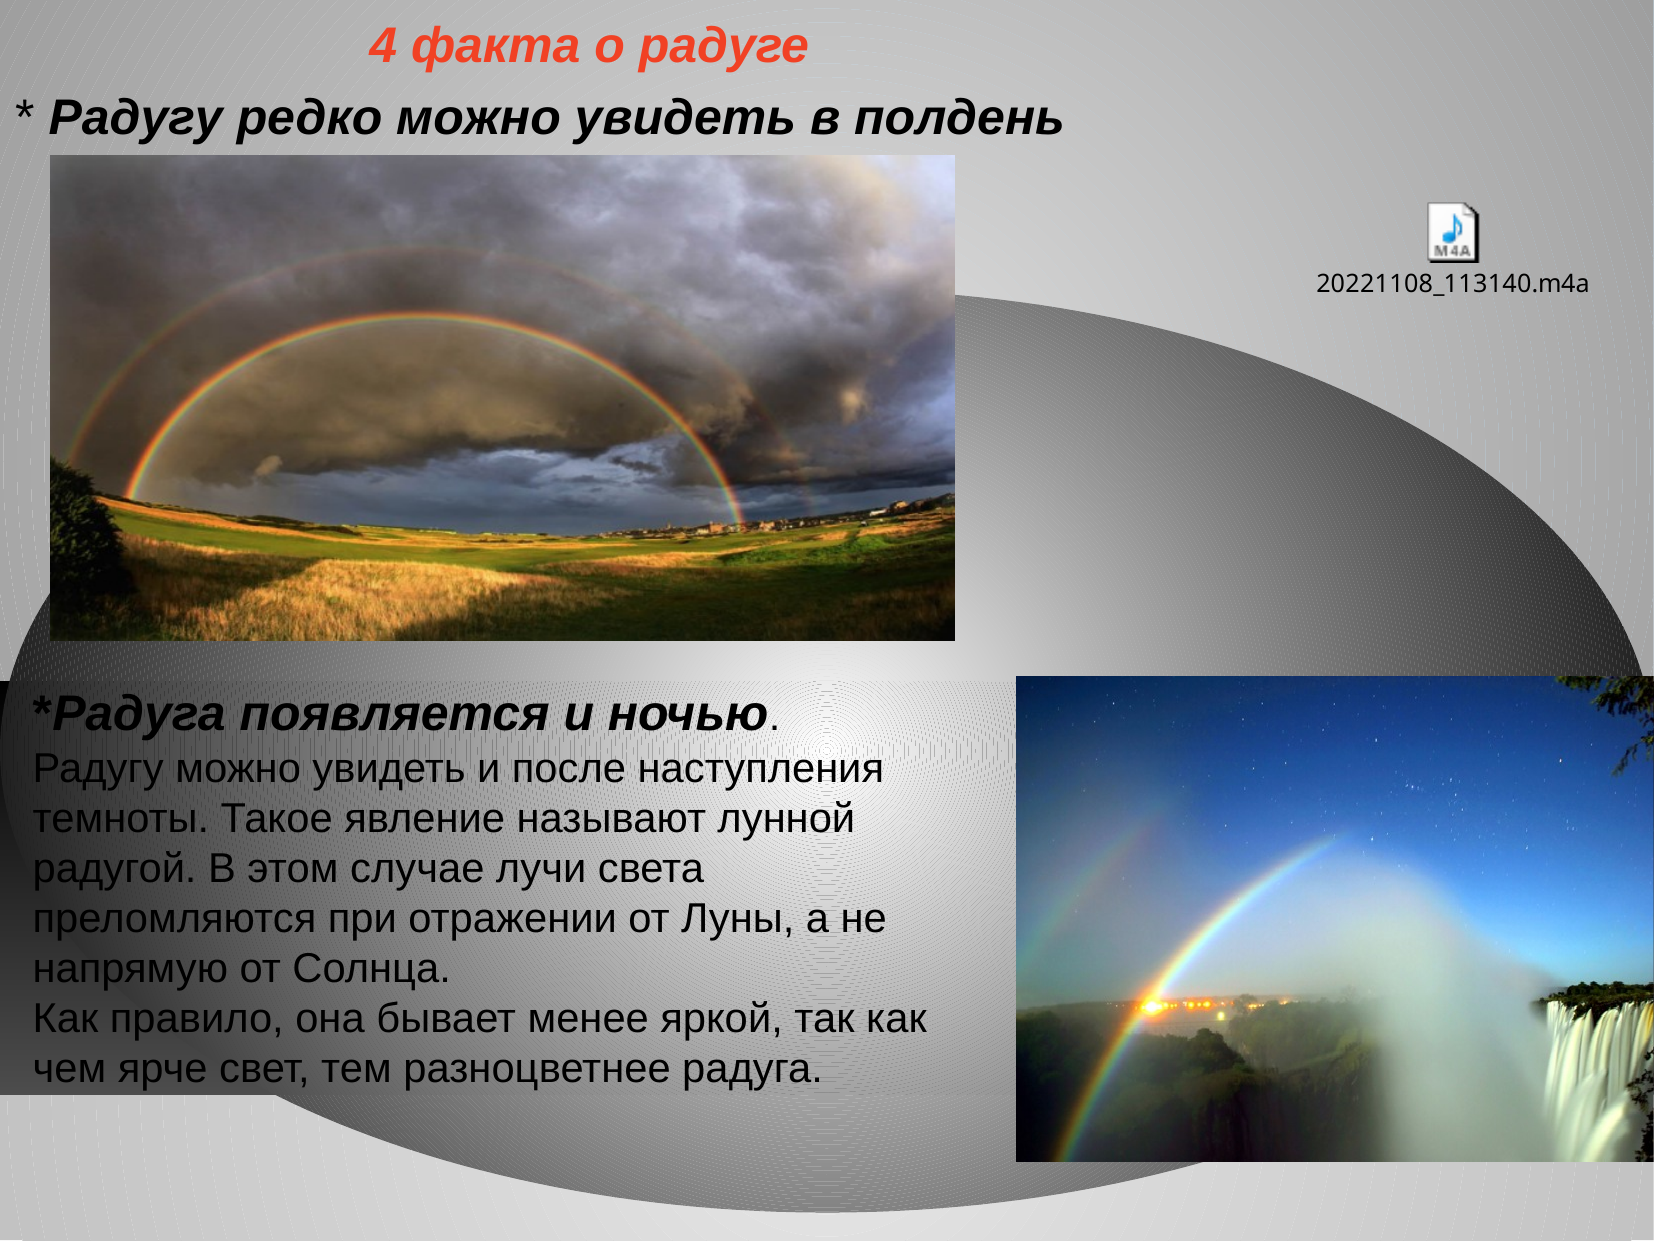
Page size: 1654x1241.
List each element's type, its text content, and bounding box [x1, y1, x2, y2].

picture [1016, 676, 1654, 1162]
picture [50, 155, 955, 641]
chart [1302, 195, 1605, 308]
text_box * Радугу редко можно увидеть в полдень [0, 77, 1081, 152]
text_box 4 факта о радуге [354, 5, 1181, 125]
text_box *Радуга появляется и ночью. Радугу можно увидеть и после наступления темноты. Такое явление называют лунной радугой. В этом случае лучи света преломляются при отражении от Луны, а не напрямую от Солнца. Как правило, она бывает менее яркой, так как чем ярче свет, тем разноцветнее радуга. [18, 673, 987, 1241]
